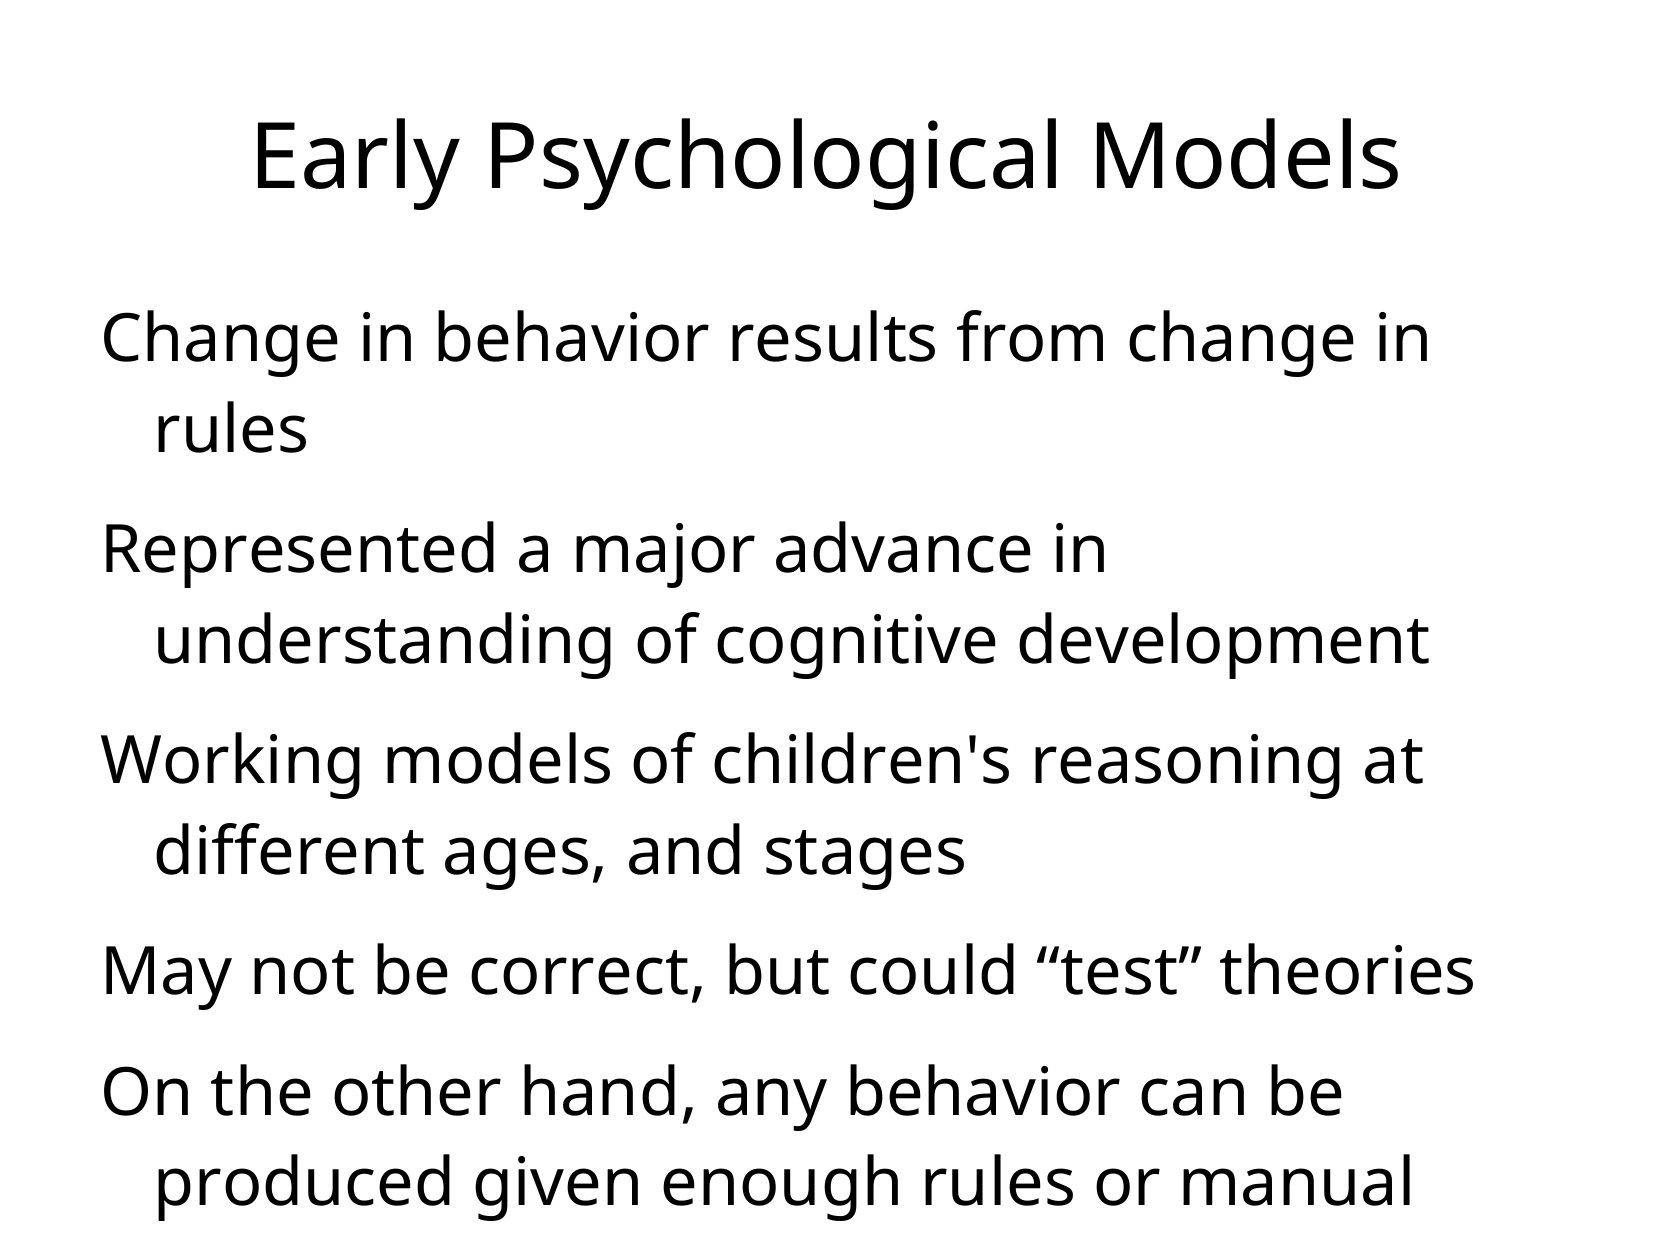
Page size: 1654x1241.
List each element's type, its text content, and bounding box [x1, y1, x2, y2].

list Change in behavior results from change in rules Represented a major advance in understanding of cognitive development Working models of children's reasoning at different ages, and stages May not be correct, but could “test” theories On the other hand, any behavior can be produced given enough rules or manual manipulation [82, 290, 1571, 1135]
title Early Psychological Models [82, 49, 1571, 257]
